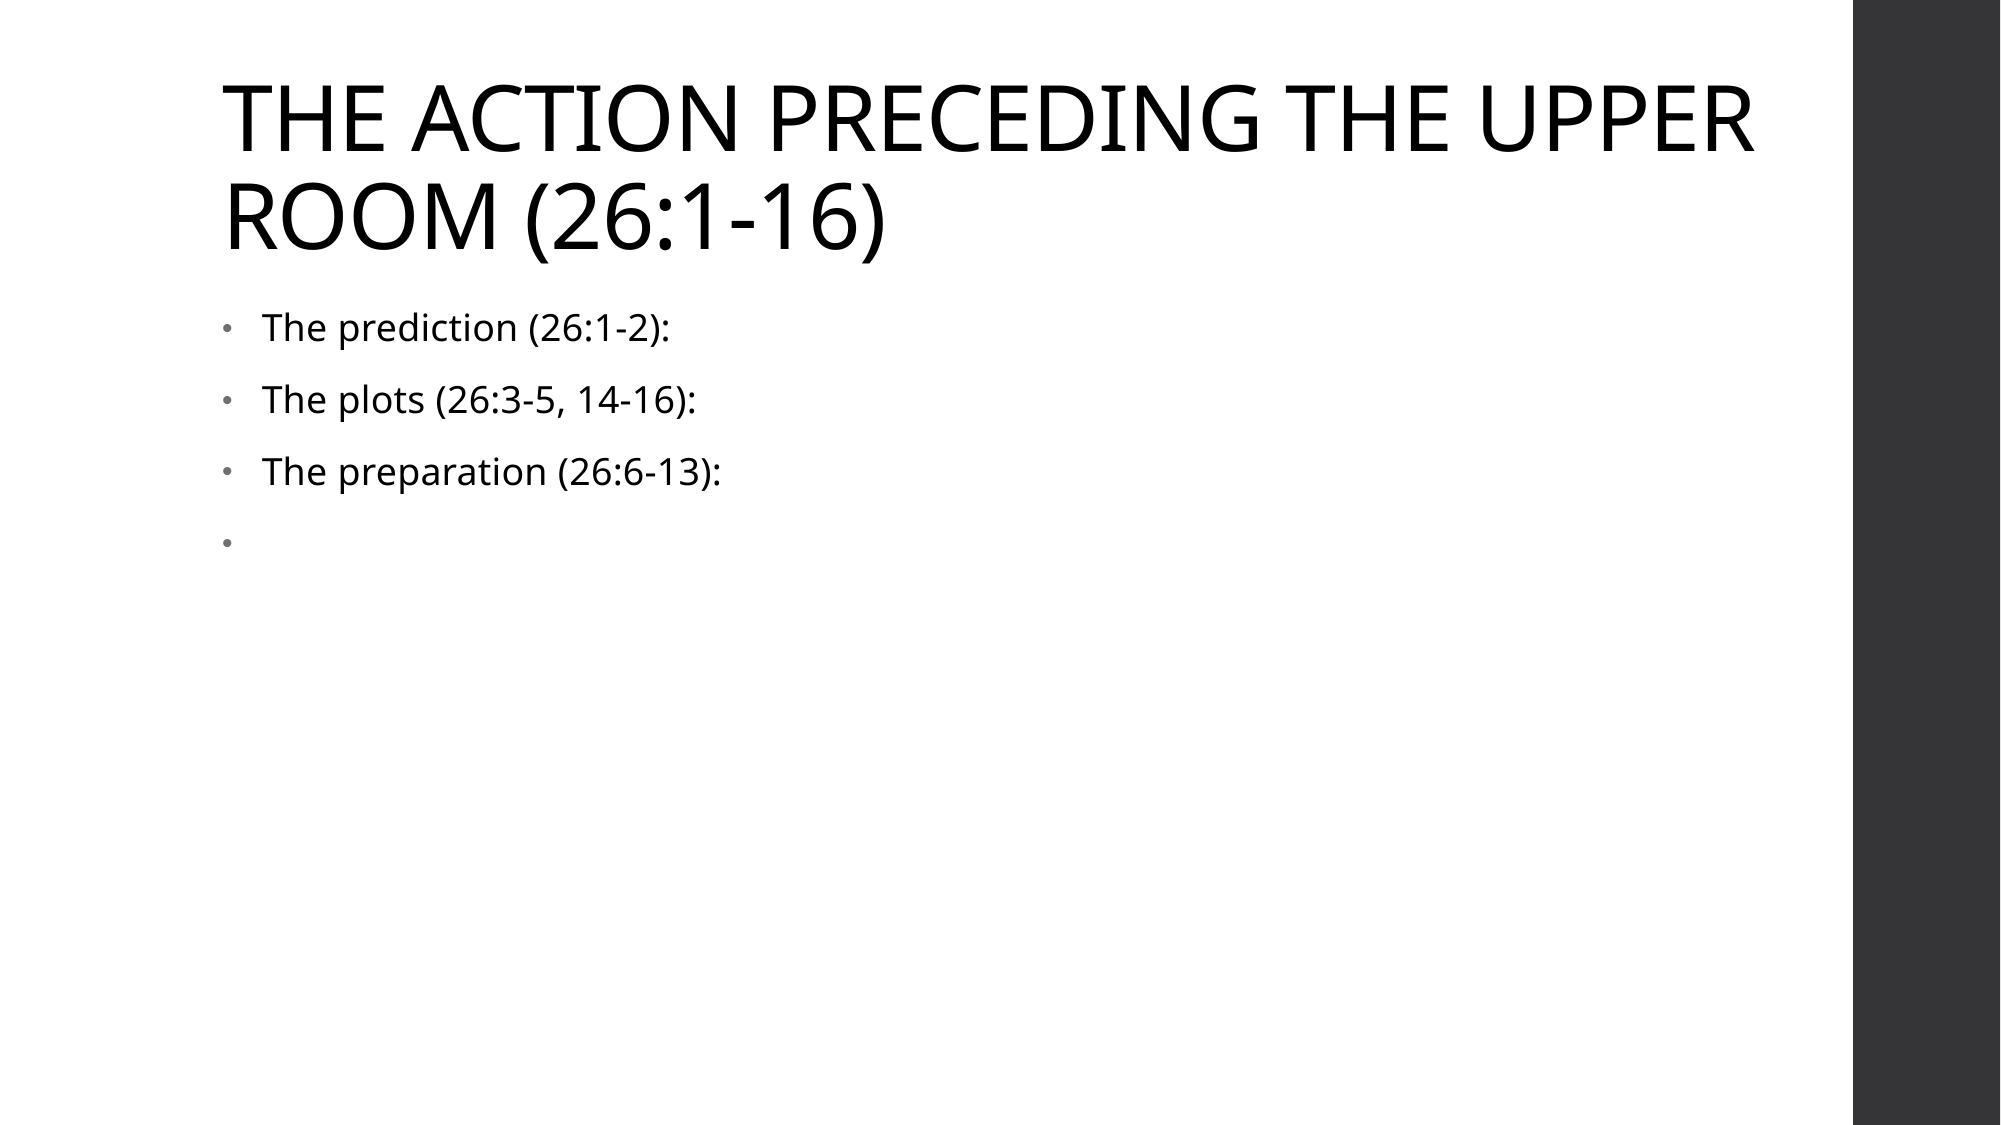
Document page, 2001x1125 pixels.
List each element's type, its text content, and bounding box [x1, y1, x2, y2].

title THE ACTION PRECEDING THE UPPER ROOM (26:1-16) [206, 60, 1797, 278]
list The prediction (26:1-2): The plots (26:3-5, 14-16): The preparation (26:6-13): [206, 299, 1617, 1014]
